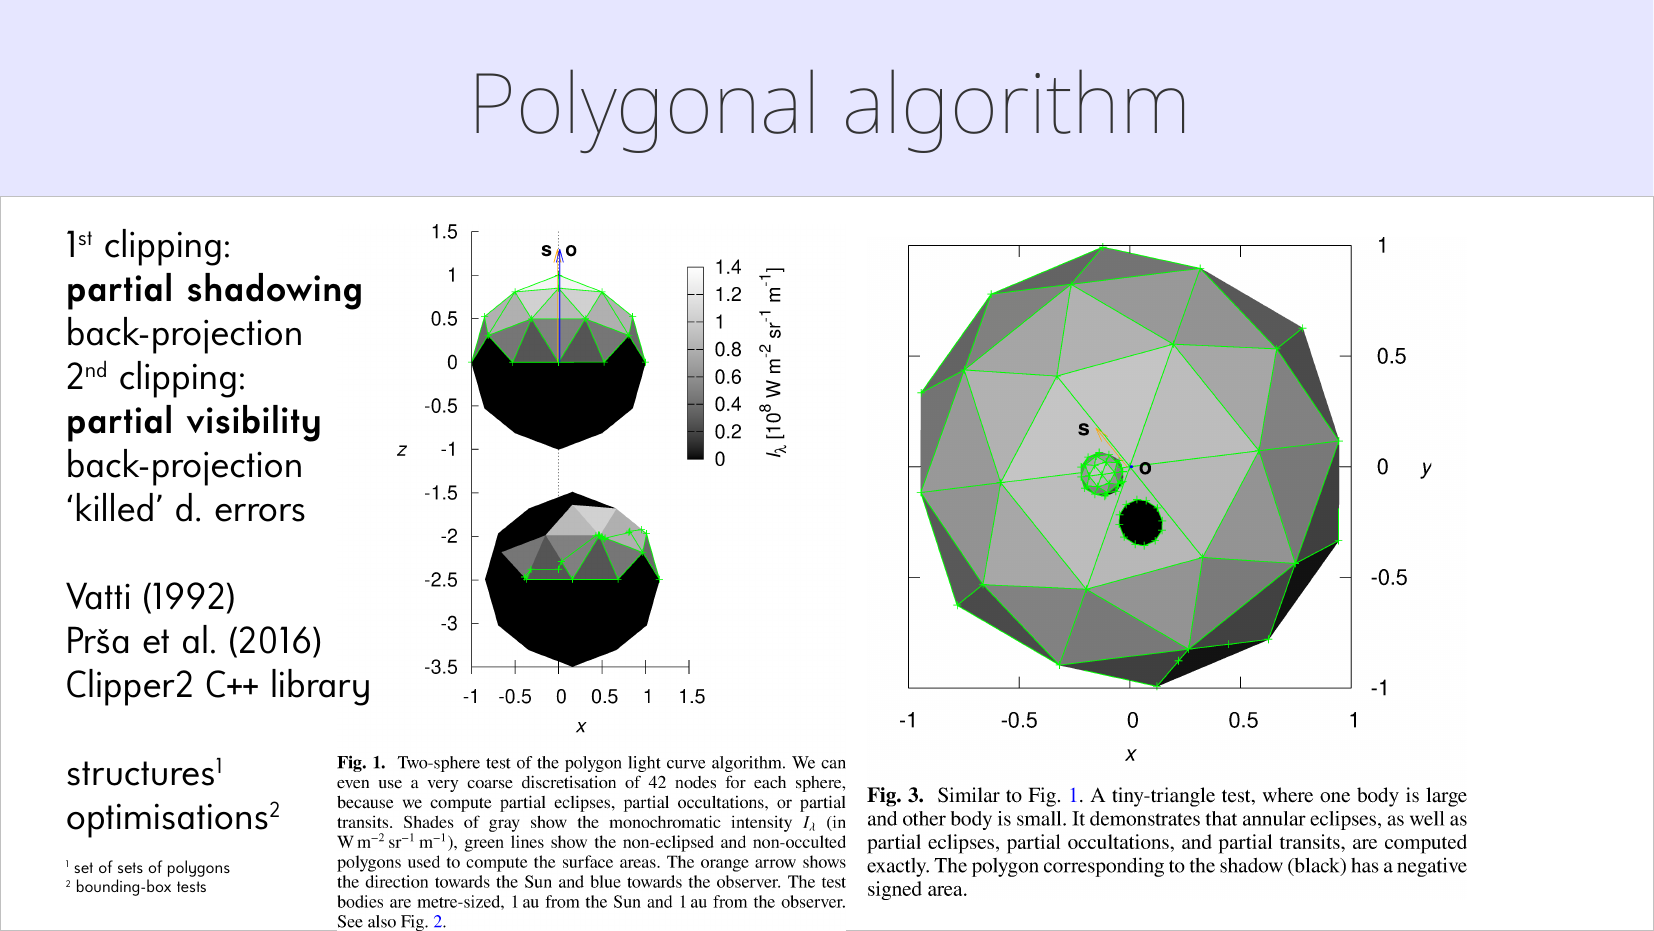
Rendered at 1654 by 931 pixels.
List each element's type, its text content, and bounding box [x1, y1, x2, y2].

text_box 1st clipping: partial shadowing back-projection 2nd clipping: partial visibility back-projection ‘killed’ d. errors Vatti (1992) Prša et al. (2016) Clipper2 C++ library structures1 optimisations2 1 set of sets of polygons 2 bounding-box tests [51, 214, 387, 905]
picture [867, 237, 1467, 901]
title Polygonal algorithm [124, 23, 1537, 179]
picture [337, 224, 846, 931]
